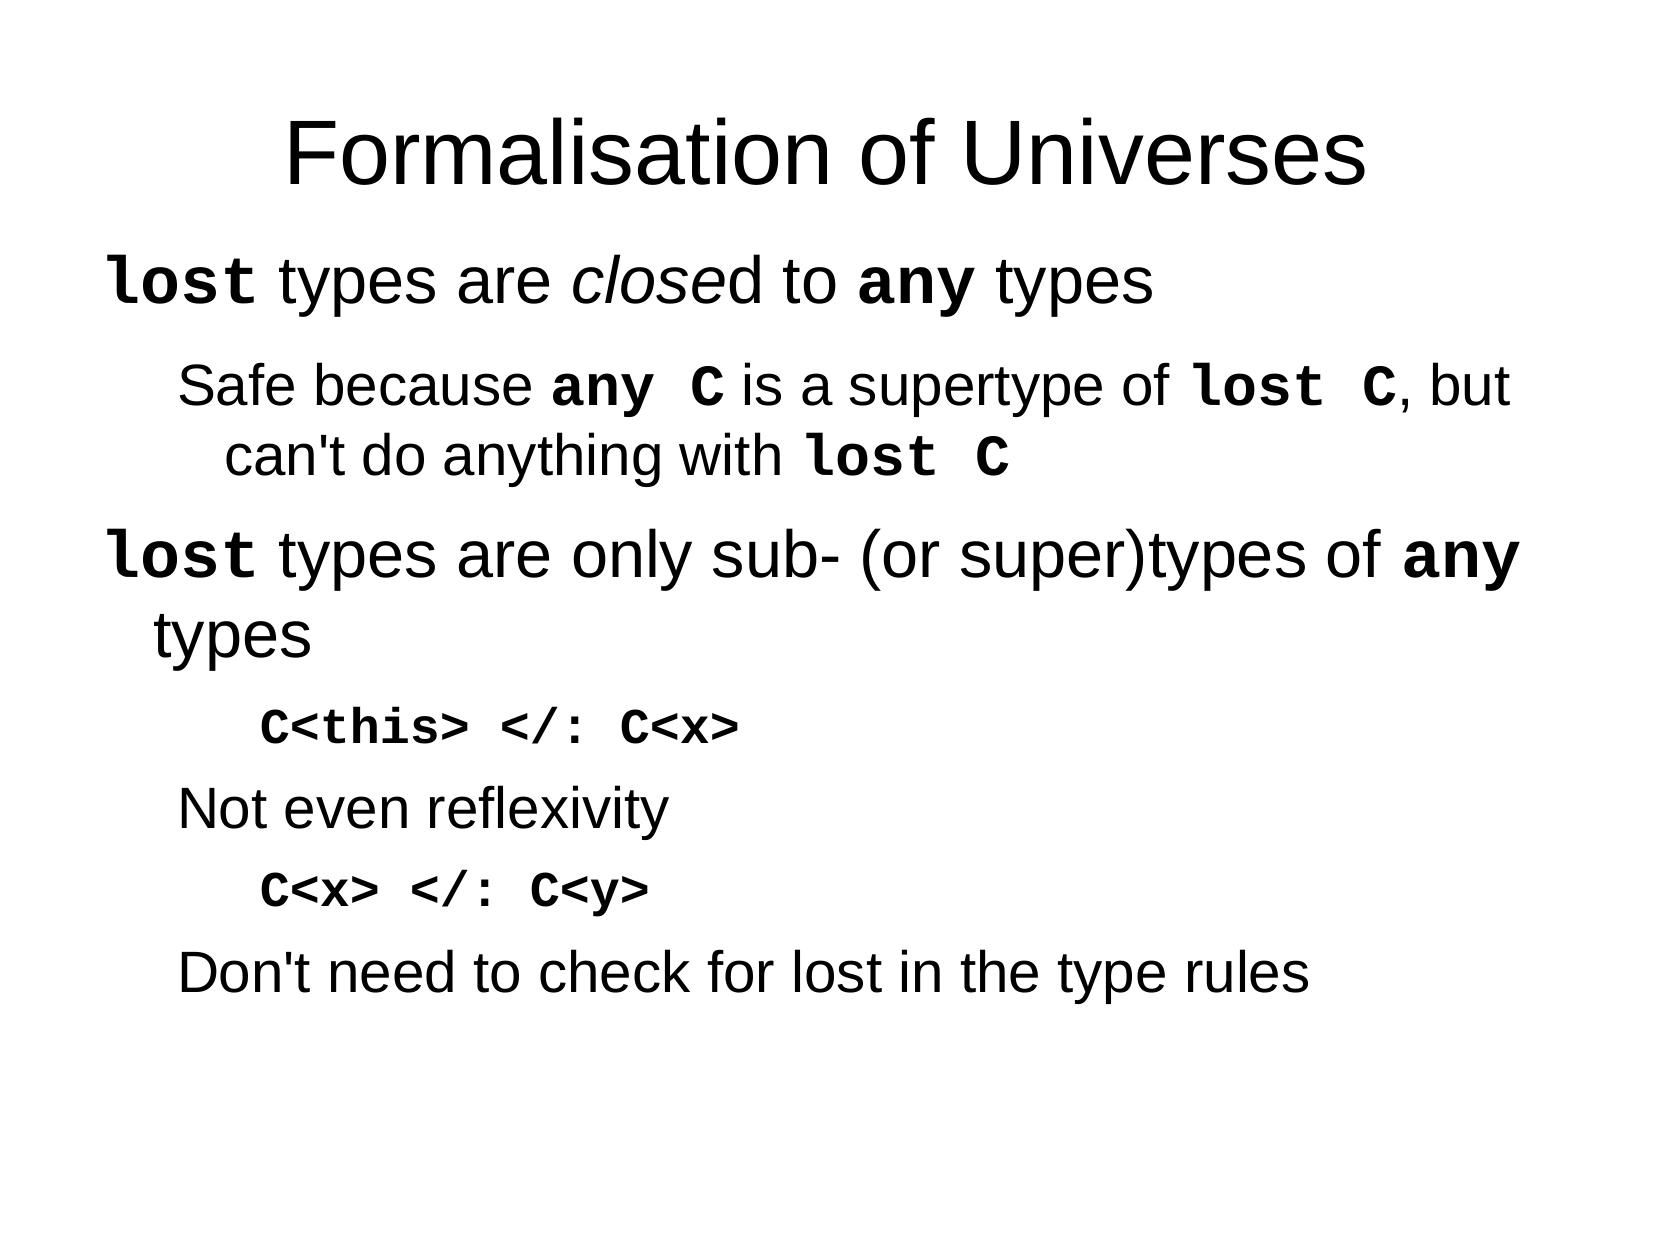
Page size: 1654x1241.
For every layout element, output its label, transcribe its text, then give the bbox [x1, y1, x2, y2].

list lost types are closed to any types Safe because any C is a supertype of lost C, but can't do anything with lost C lost types are only sub- (or super)types of any types C<this> </: C<x> Not even reflexivity C<x> </: C<y> Don't need to check for lost in the type rules [82, 242, 1571, 1047]
title Formalisation of Universes [82, 56, 1571, 242]
